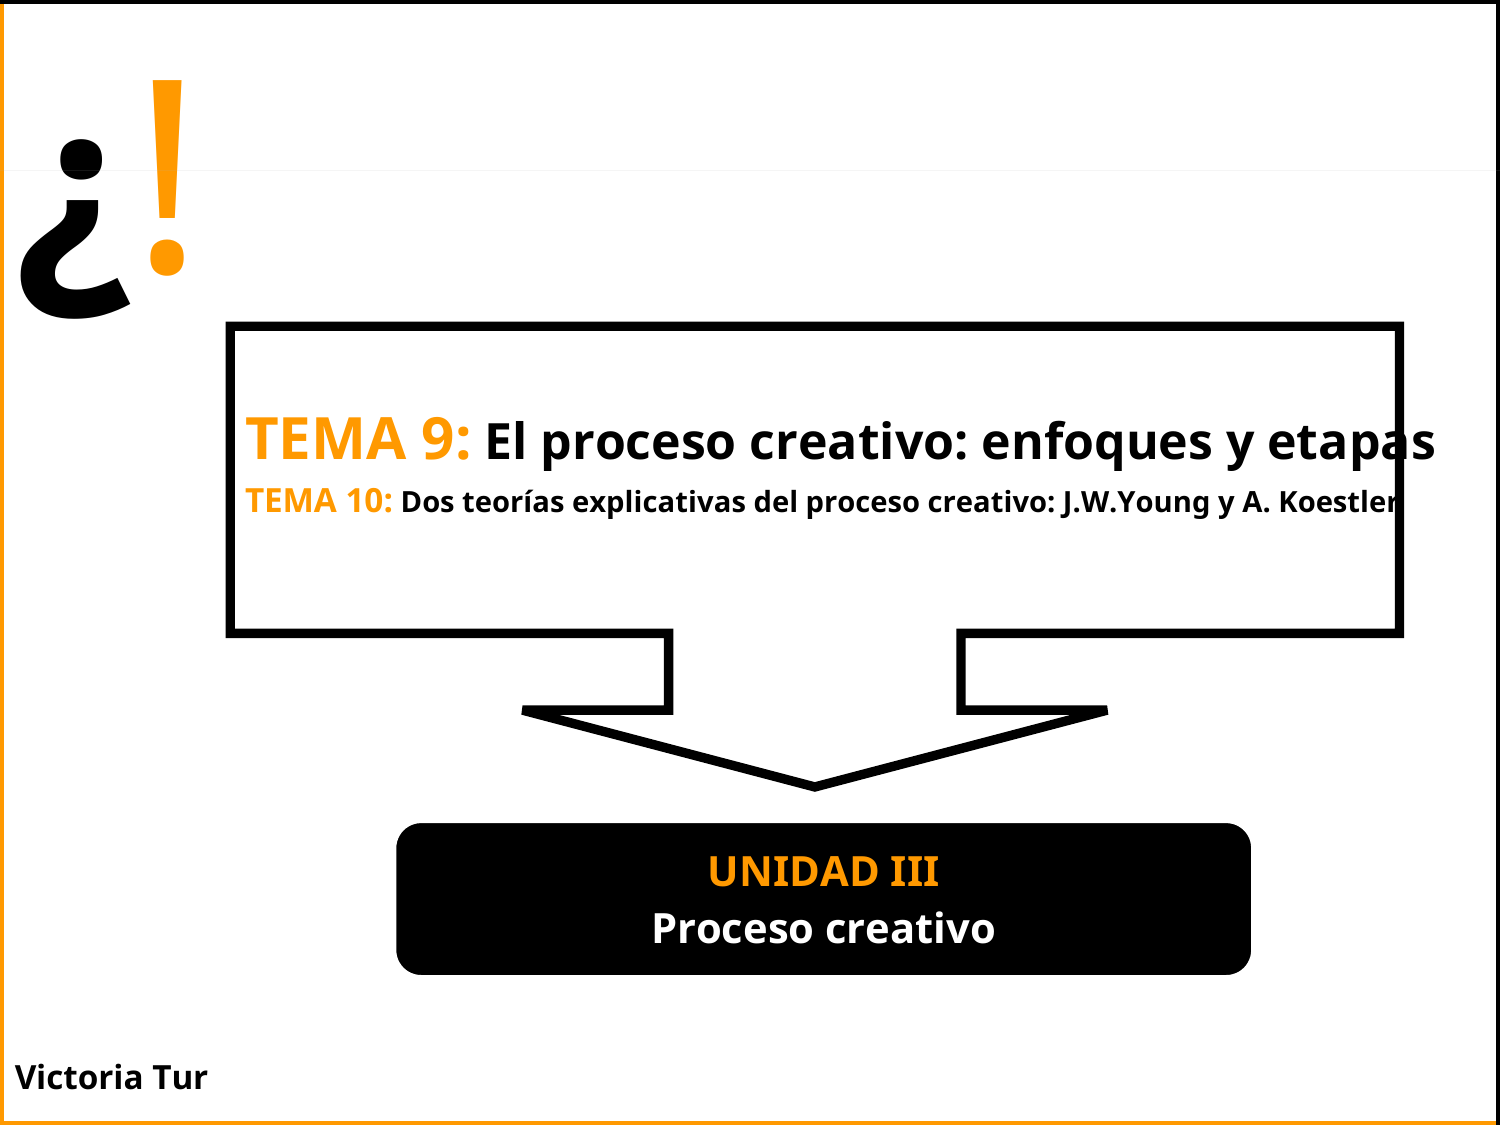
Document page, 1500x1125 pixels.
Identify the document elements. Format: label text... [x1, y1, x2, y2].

text_box UNIDAD III Proceso creativo [395, 822, 1252, 976]
text_box TEMA 9: El proceso creativo: enfoques y etapas TEMA 10: Dos teorías explicativas del proceso creativo: J.W.Young y A. Koestler [230, 326, 1400, 787]
